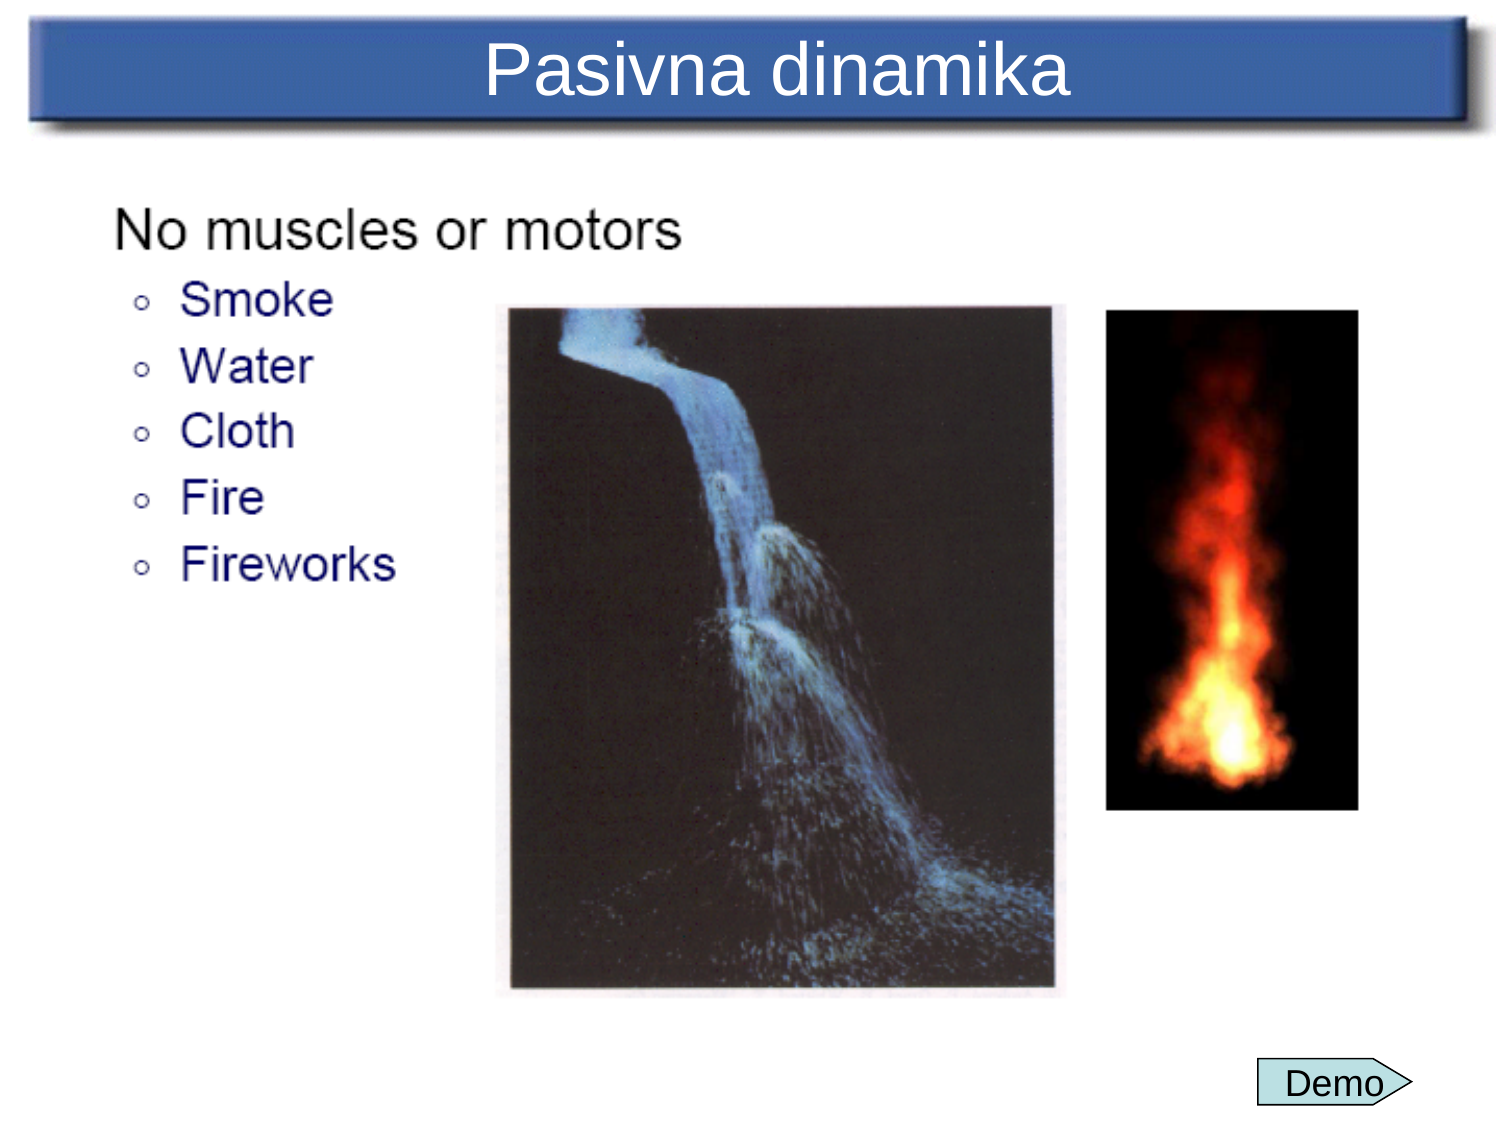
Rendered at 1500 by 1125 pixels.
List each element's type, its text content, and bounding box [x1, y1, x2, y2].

picture [27, 13, 1496, 141]
text_box Pasivna dinamika [468, 12, 1087, 118]
picture [100, 196, 1388, 1009]
text_box Demo [1257, 1058, 1412, 1105]
